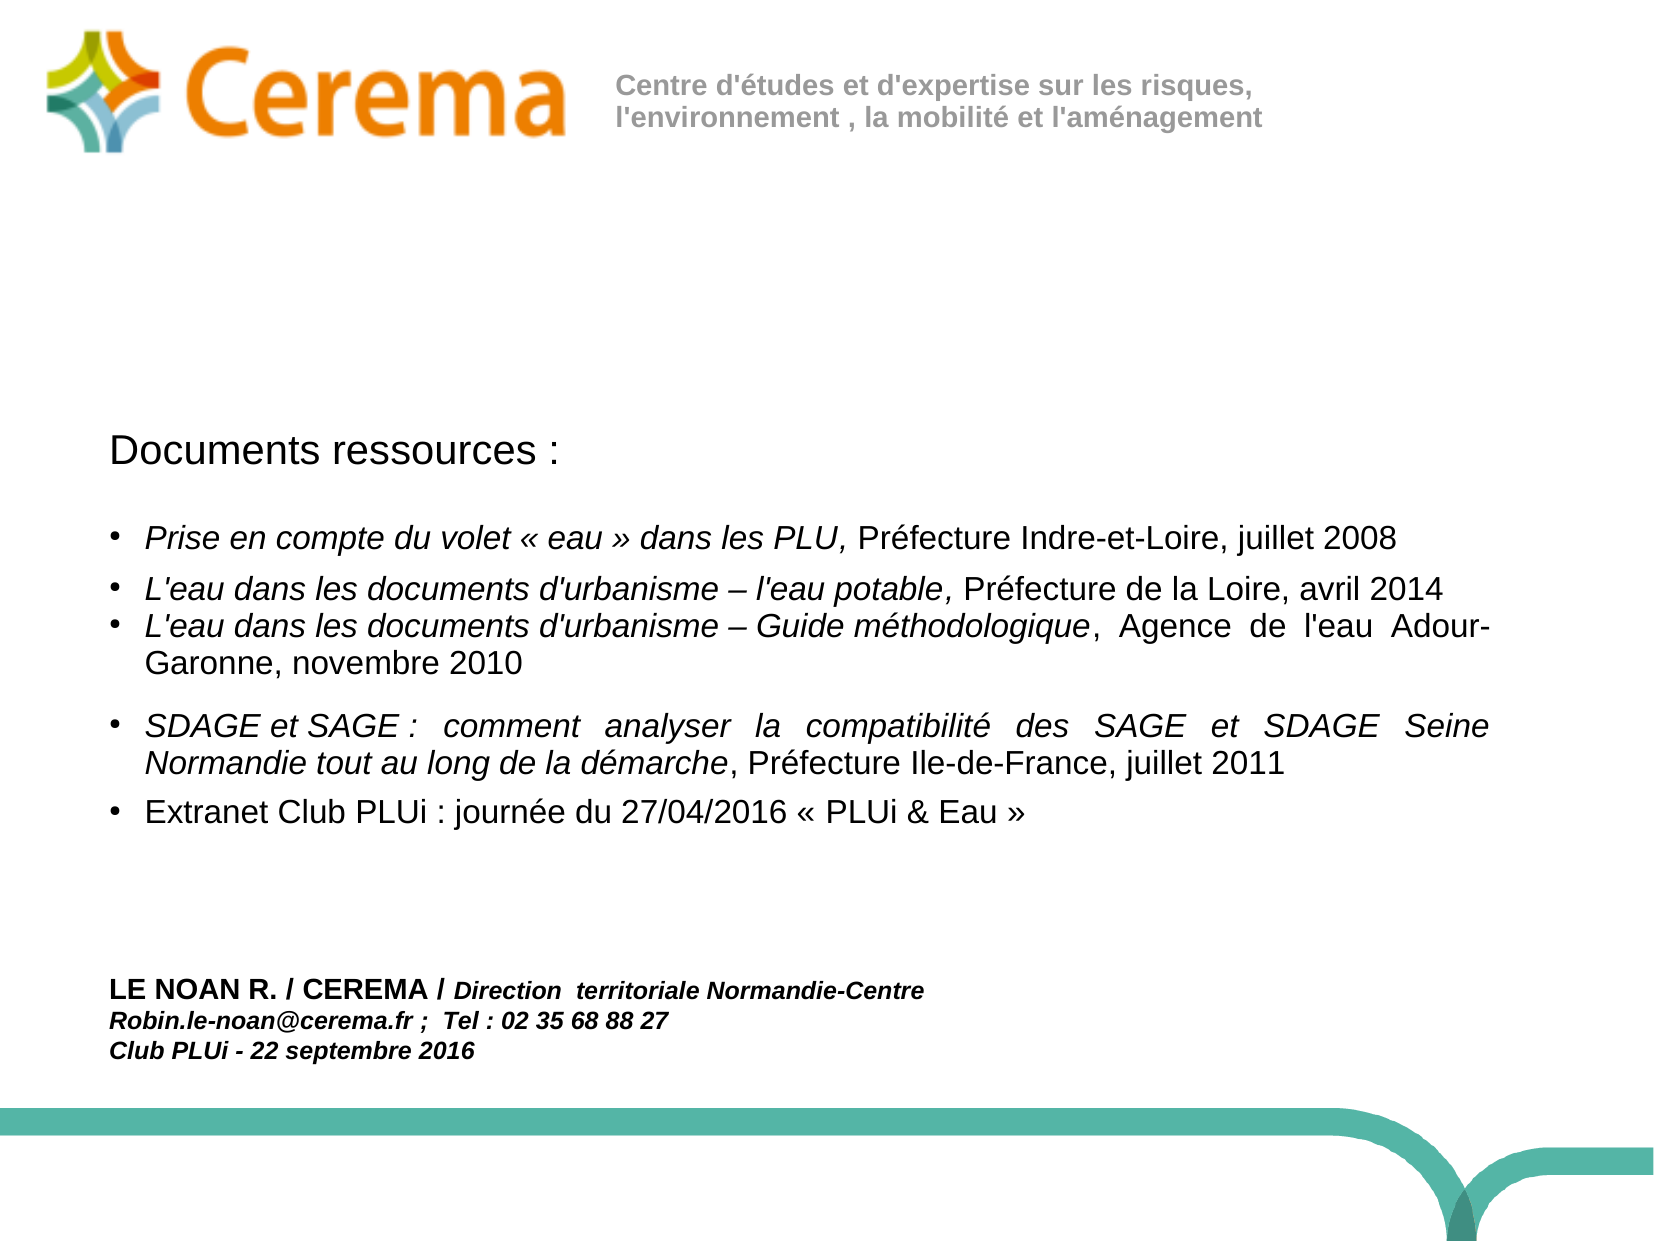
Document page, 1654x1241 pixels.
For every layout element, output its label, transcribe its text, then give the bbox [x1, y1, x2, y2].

text_box LE NOAN R. / CEREMA / Direction territoriale Normandie-Centre Robin.le-noan@cerema.fr ; Tel : 02 35 68 88 27 Club PLUi - 22 septembre 2016 [94, 962, 1489, 1103]
text_box Documents ressources : Prise en compte du volet « eau » dans les PLU, Préfecture Indre-et-Loire, juillet 2008 L'eau dans les documents d'urbanisme – l'eau potable, Préfecture de la Loire, avril 2014 L'eau dans les documents d'urbanisme – Guide méthodologique, Agence de l'eau Adour-Garonne, novembre 2010 SDAGE et SAGE : comment analyser la compatibilité des SAGE et SDAGE Seine Normandie tout au long de la démarche, Préfecture Ile-de-France, juillet 2011 Extranet Club PLUi : journée du 27/04/2016 « PLUi & Eau » [94, 211, 1506, 875]
picture [41, 23, 579, 172]
picture [0, 1108, 1654, 1241]
text_box Centre d'études et d'expertise sur les risques, l'environnement , la mobilité et l'aménagement [600, 61, 1288, 142]
